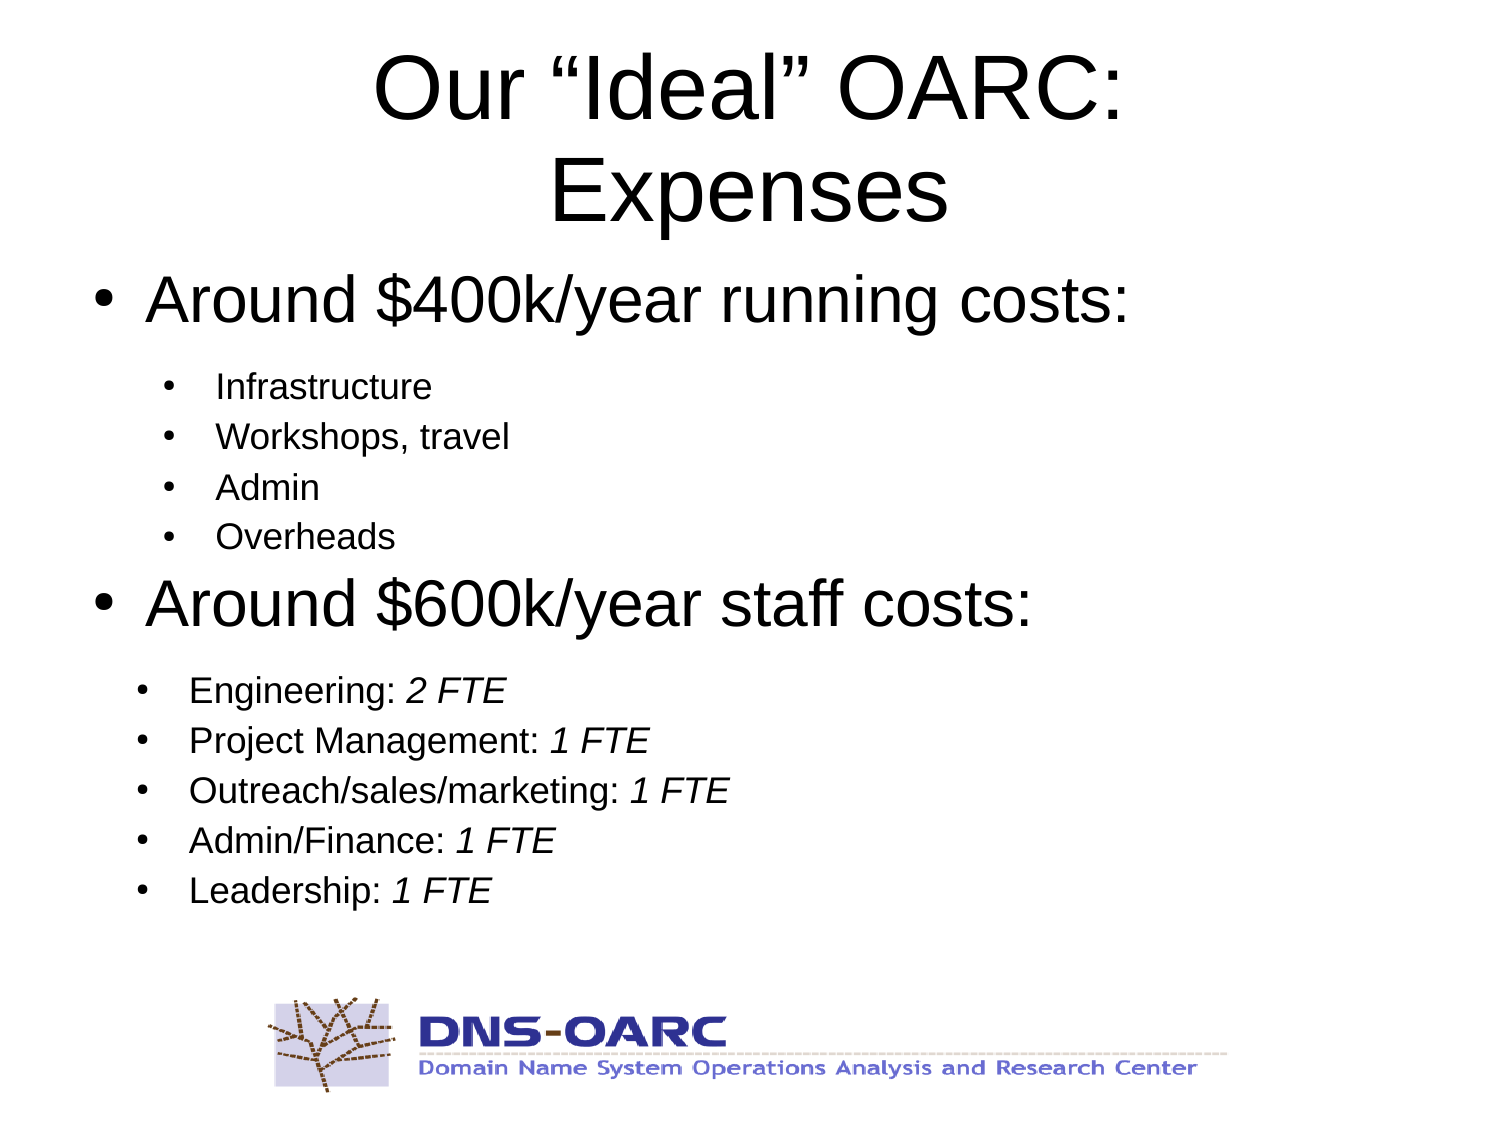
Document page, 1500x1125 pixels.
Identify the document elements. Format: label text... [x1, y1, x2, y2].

picture [214, 991, 1259, 1099]
list Around $400k/year running costs: Infrastructure Workshops, travel Admin Overheads Around $600k/year staff costs: Engineering: 2 FTE Project Management: 1 FTE Outreach/sales/marketing: 1 FTE Admin/Finance: 1 FTE Leadership: 1 FTE [75, 263, 1425, 916]
title Our “Ideal” OARC: Expenses [75, 36, 1425, 242]
